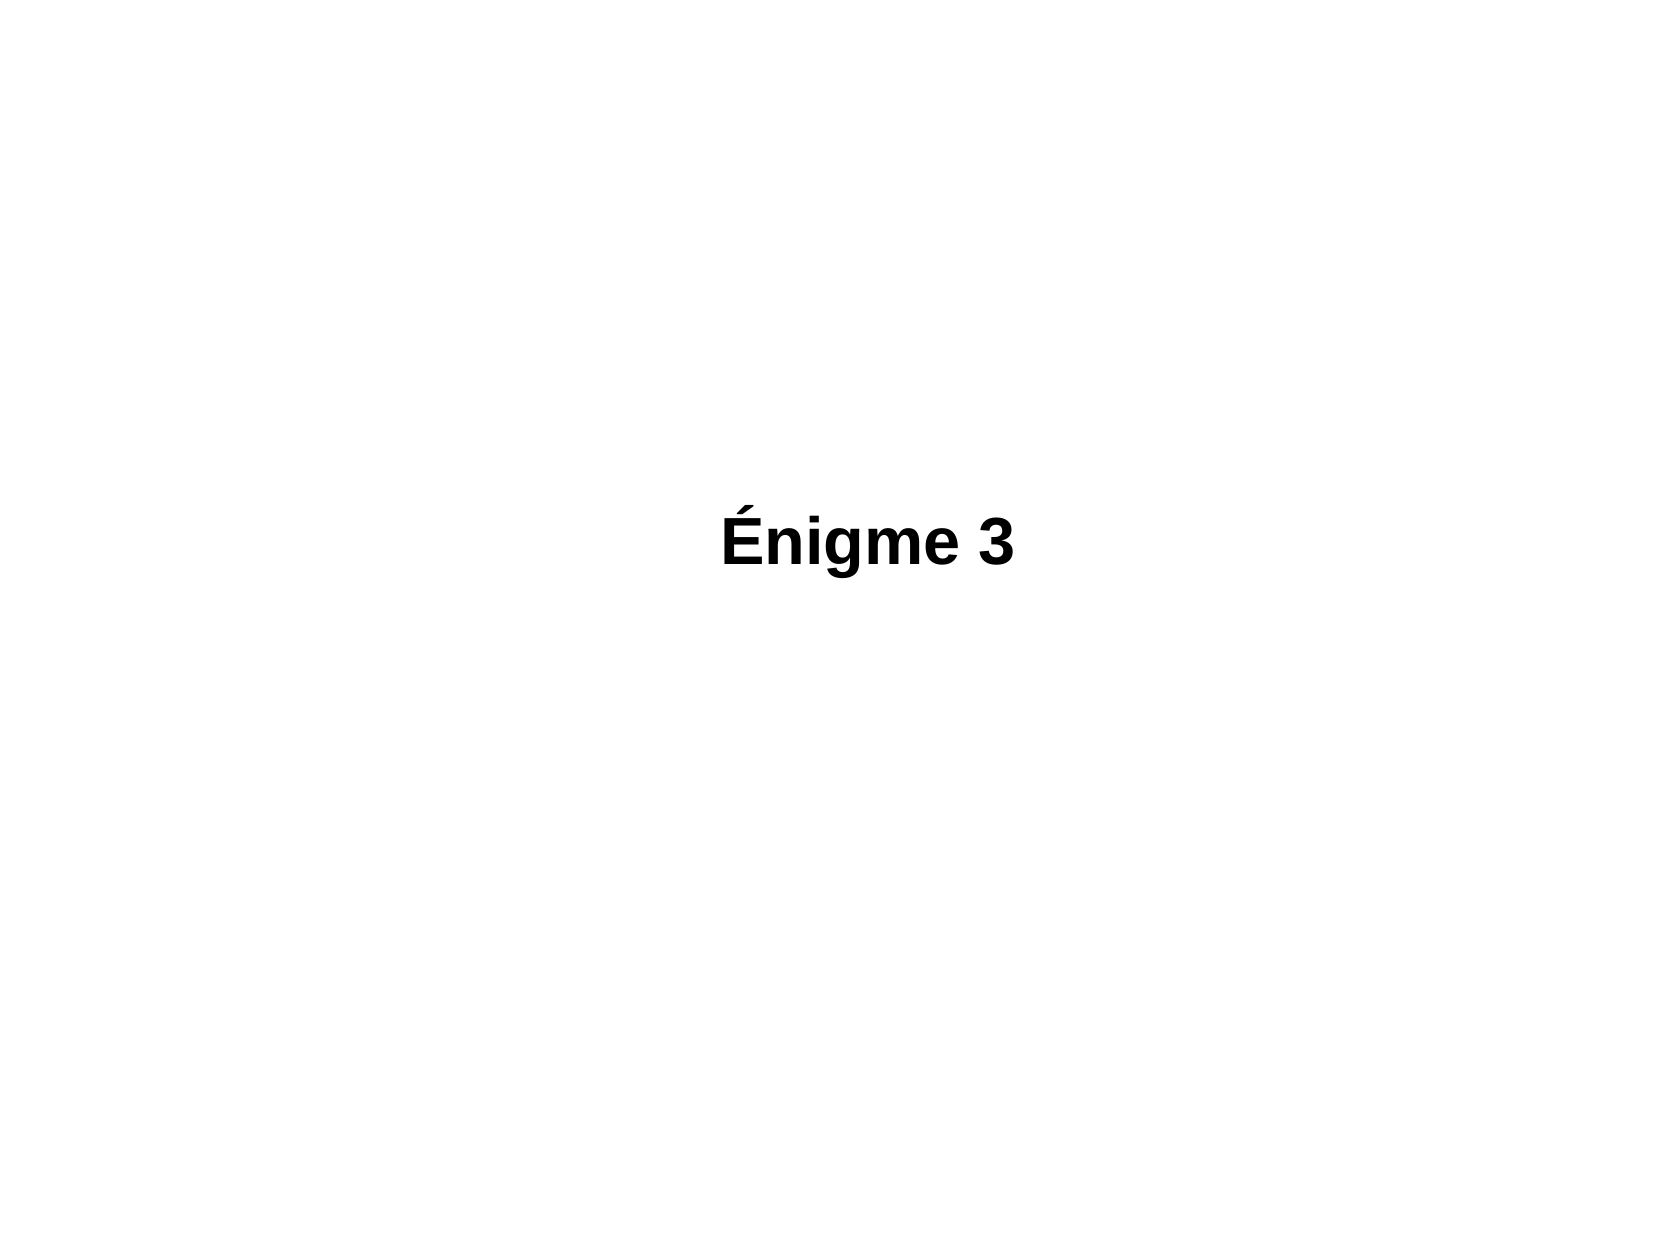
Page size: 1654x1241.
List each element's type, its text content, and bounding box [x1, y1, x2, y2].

list Énigme 3 [88, 295, 1577, 1114]
